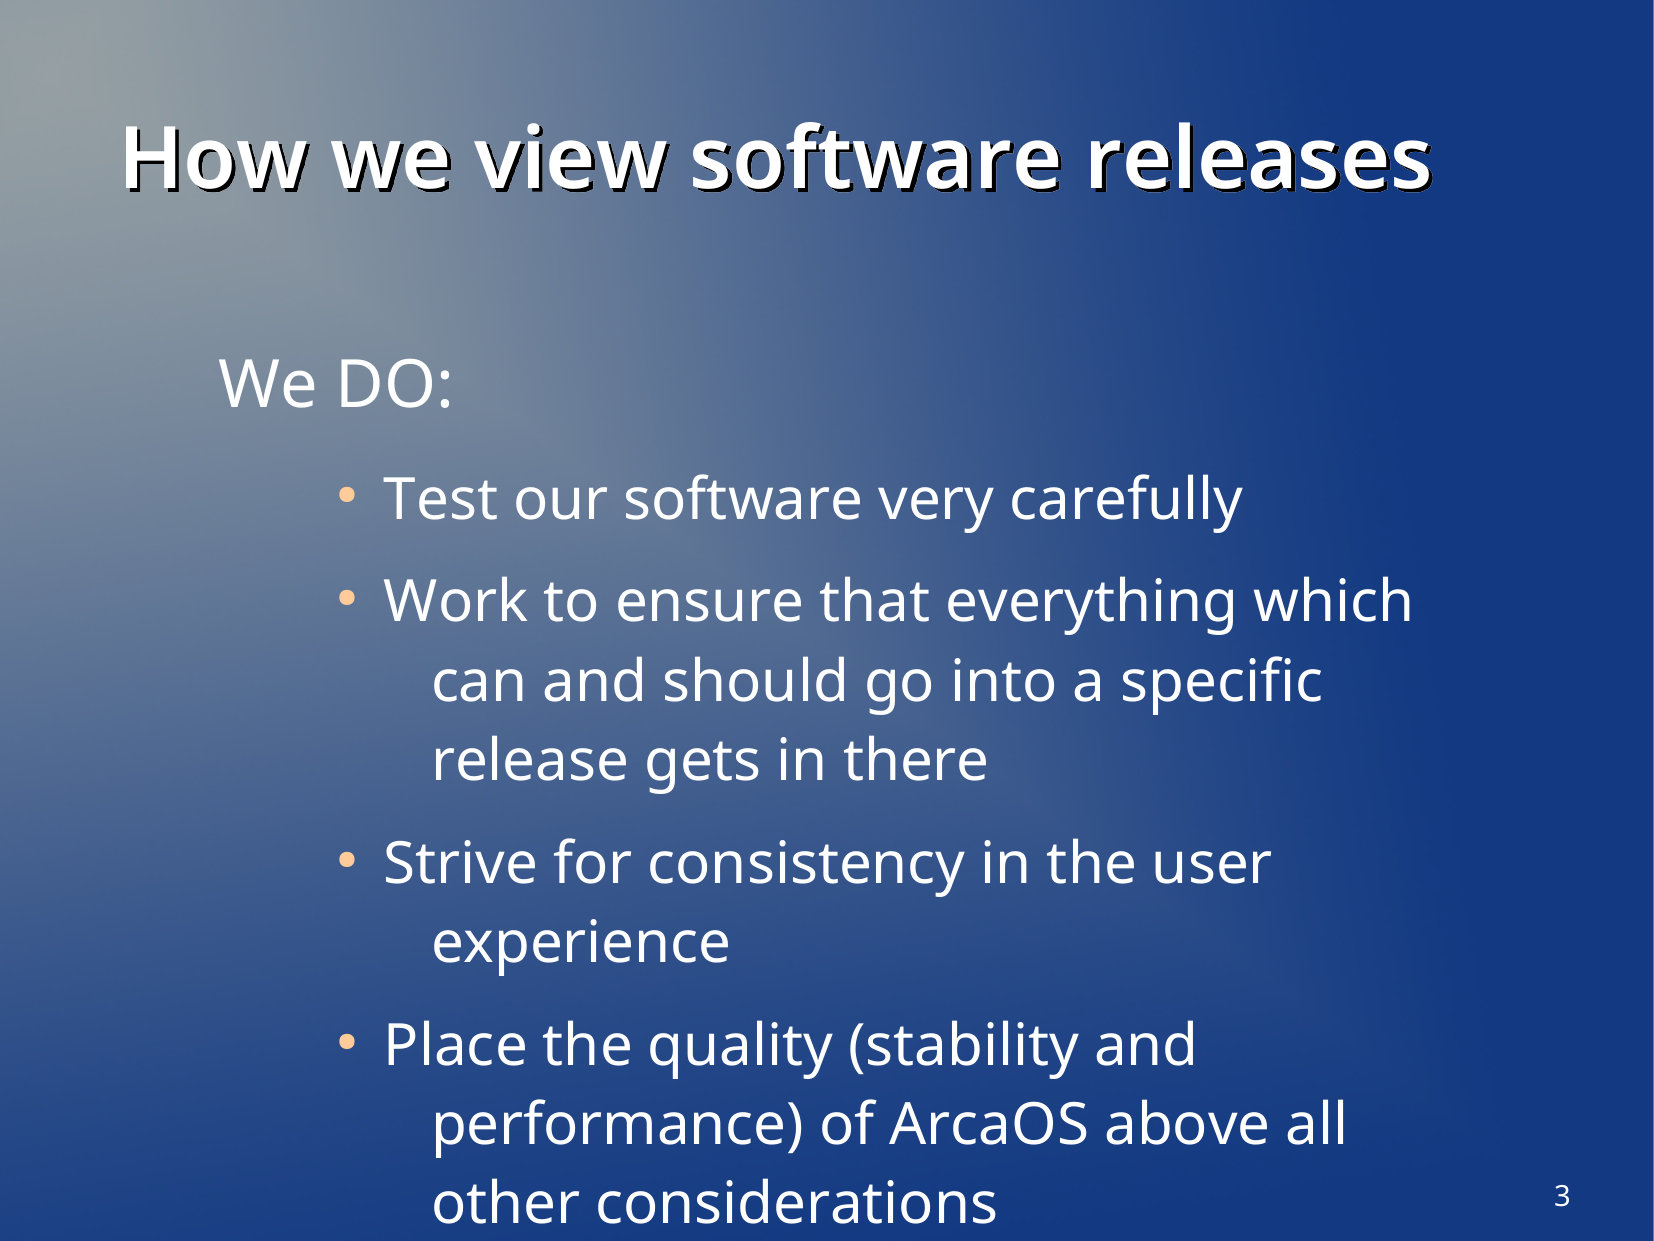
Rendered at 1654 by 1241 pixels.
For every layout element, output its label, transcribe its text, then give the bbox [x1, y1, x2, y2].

list We DO: Test our software very carefully Work to ensure that everything which can and should go into a specific release gets in there Strive for consistency in the user experience Place the quality (stability and performance) of ArcaOS above all other considerations Take our work very seriously [147, 336, 1506, 1228]
title How we view software releases [118, 96, 1536, 304]
picture [0, 0, 1654, 1241]
